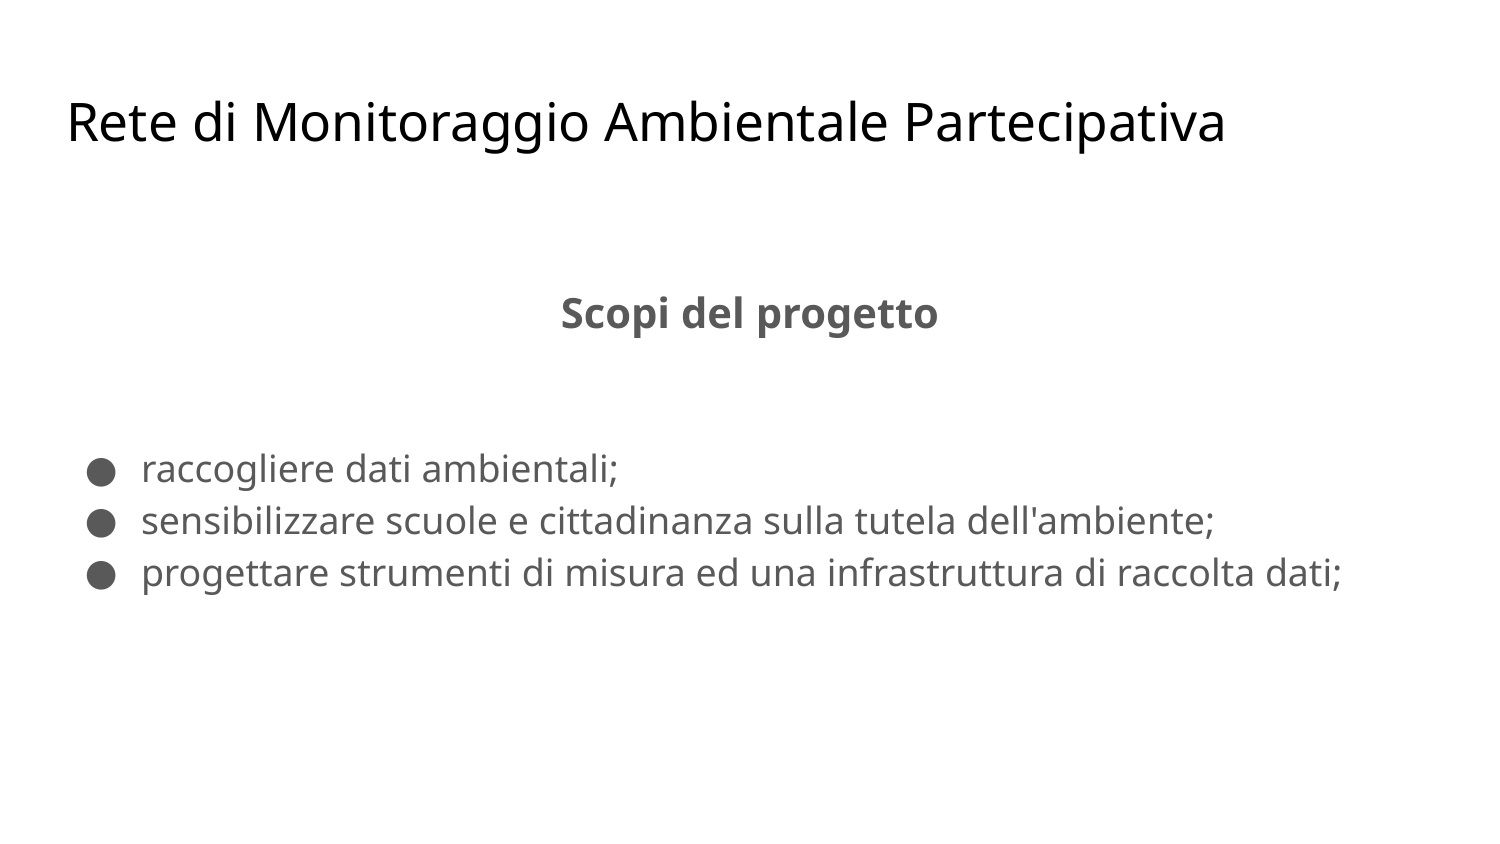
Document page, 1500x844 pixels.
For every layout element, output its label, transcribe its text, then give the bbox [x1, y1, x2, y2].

list Scopi del progetto raccogliere dati ambientali; sensibilizzare scuole e cittadinanza sulla tutela dell'ambiente; progettare strumenti di misura ed una infrastruttura di raccolta dati; [51, 189, 1449, 750]
title Rete di Monitoraggio Ambientale Partecipativa [51, 72, 1449, 167]
